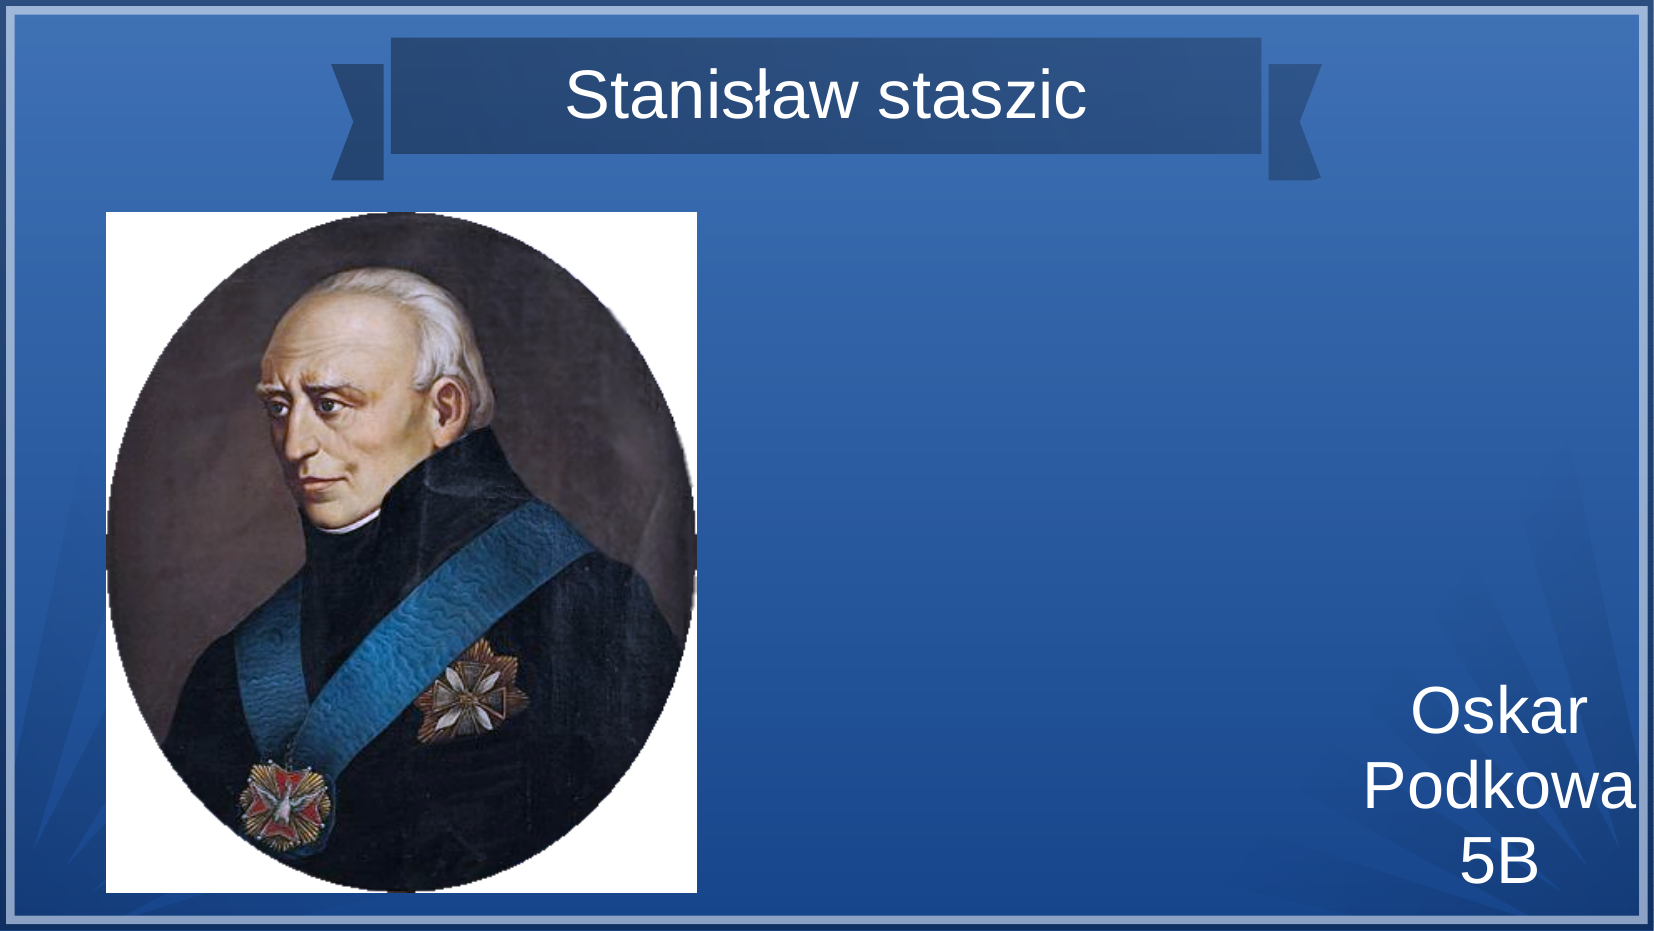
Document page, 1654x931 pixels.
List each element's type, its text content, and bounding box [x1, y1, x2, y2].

subtitle Oskar Podkowa 5B [1358, 661, 1642, 910]
title Stanisław staszic [389, 35, 1264, 154]
picture [106, 212, 697, 893]
